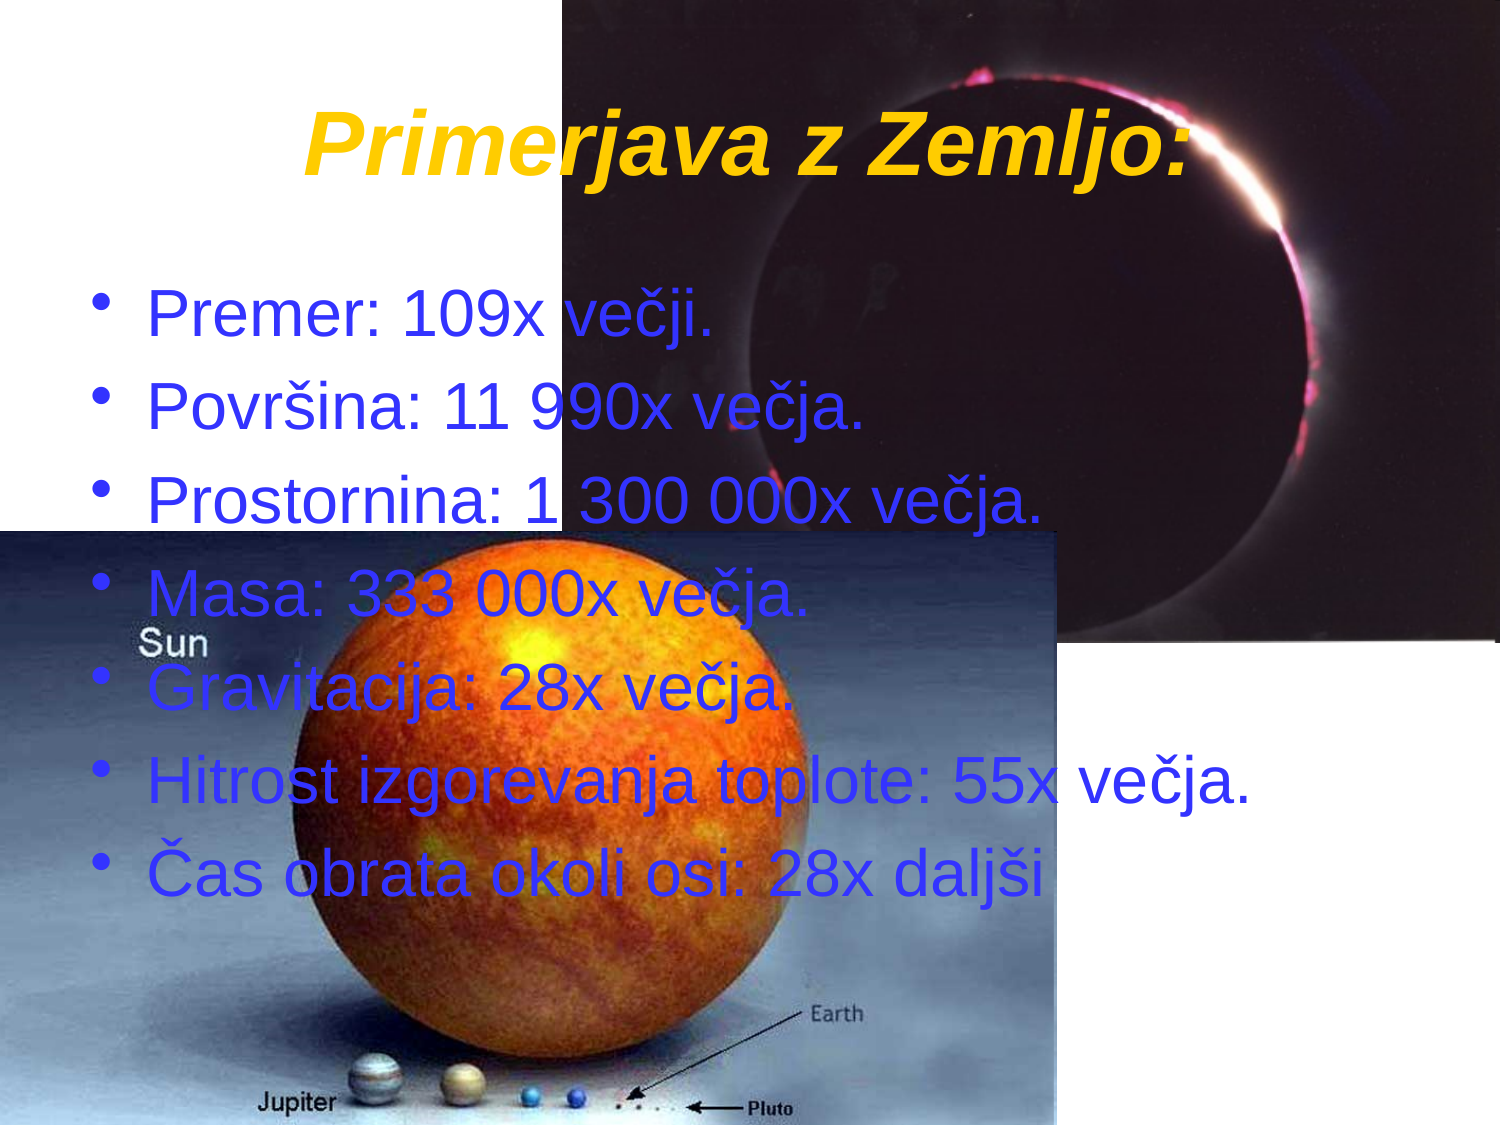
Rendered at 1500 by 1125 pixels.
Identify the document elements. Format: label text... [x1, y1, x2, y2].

picture [0, 531, 1057, 1125]
title Primerjava z Zemljo: [75, 45, 1425, 233]
picture [562, 0, 1500, 643]
list Premer: 109x večji. Površina: 11 990x večja. Prostornina: 1 300 000x večja. Masa: 333 000x večja. Gravitacija: 28x večja. Hitrost izgorevanja toplote: 55x večja. Čas obrata okoli osi: 28x daljši [75, 262, 1425, 1005]
